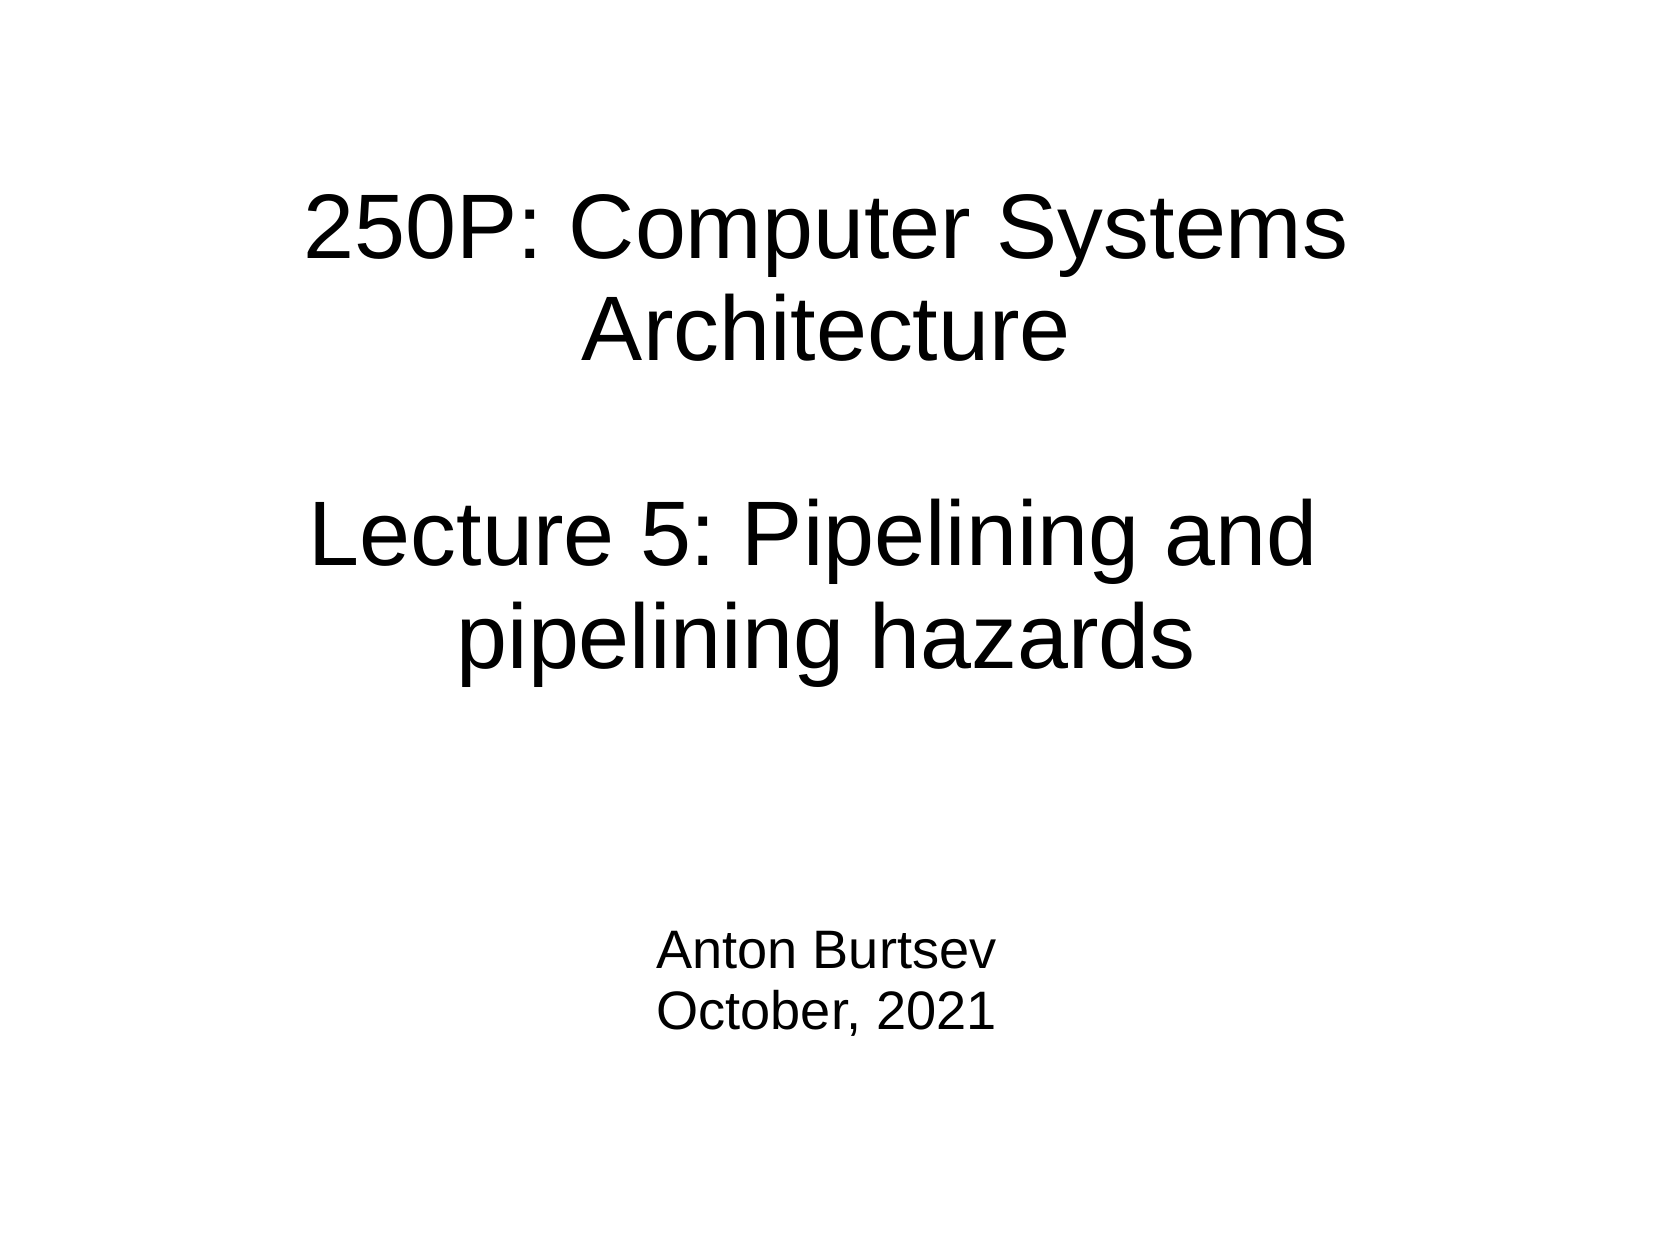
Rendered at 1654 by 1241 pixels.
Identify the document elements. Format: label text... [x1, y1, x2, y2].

title 250P: Computer Systems Architecture Lecture 5: Pipelining and pipelining hazards [82, 113, 1571, 637]
subtitle Anton Burtsev October, 2021 [82, 637, 1571, 1109]
